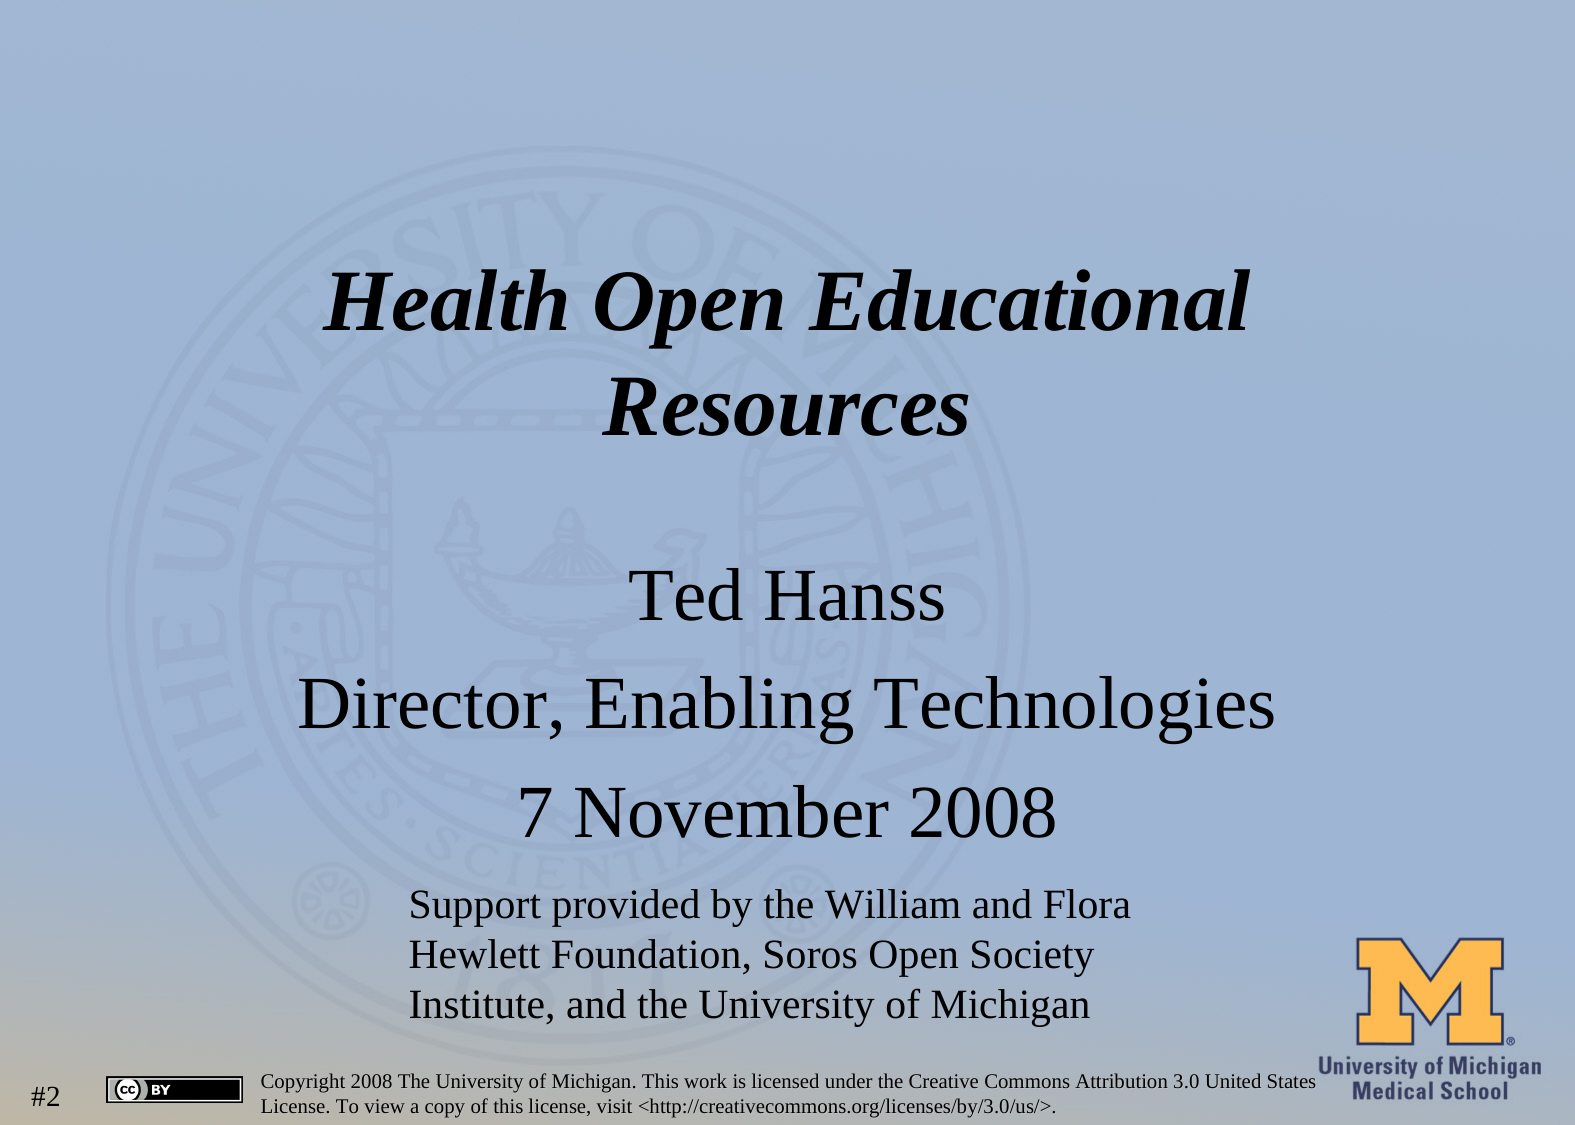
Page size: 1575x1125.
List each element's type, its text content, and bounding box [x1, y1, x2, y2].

title Health Open Educational Resources [118, 235, 1457, 477]
text_box Ted Hanss Director, Enabling Technologies 7 November 2008 [236, 537, 1339, 1016]
text_box Support provided by the William and Flora Hewlett Foundation, Soros Open Society Institute, and the University of Michigan [393, 868, 1153, 1035]
picture [0, 0, 1575, 1125]
text_box Copyright 2008 The University of Michigan. This work is licensed under the Creative Commons Attribution 3.0 United States License. To view a copy of this license, visit <http://creativecommons.org/licenses/by/3.0/us/>. [245, 1059, 1334, 1125]
